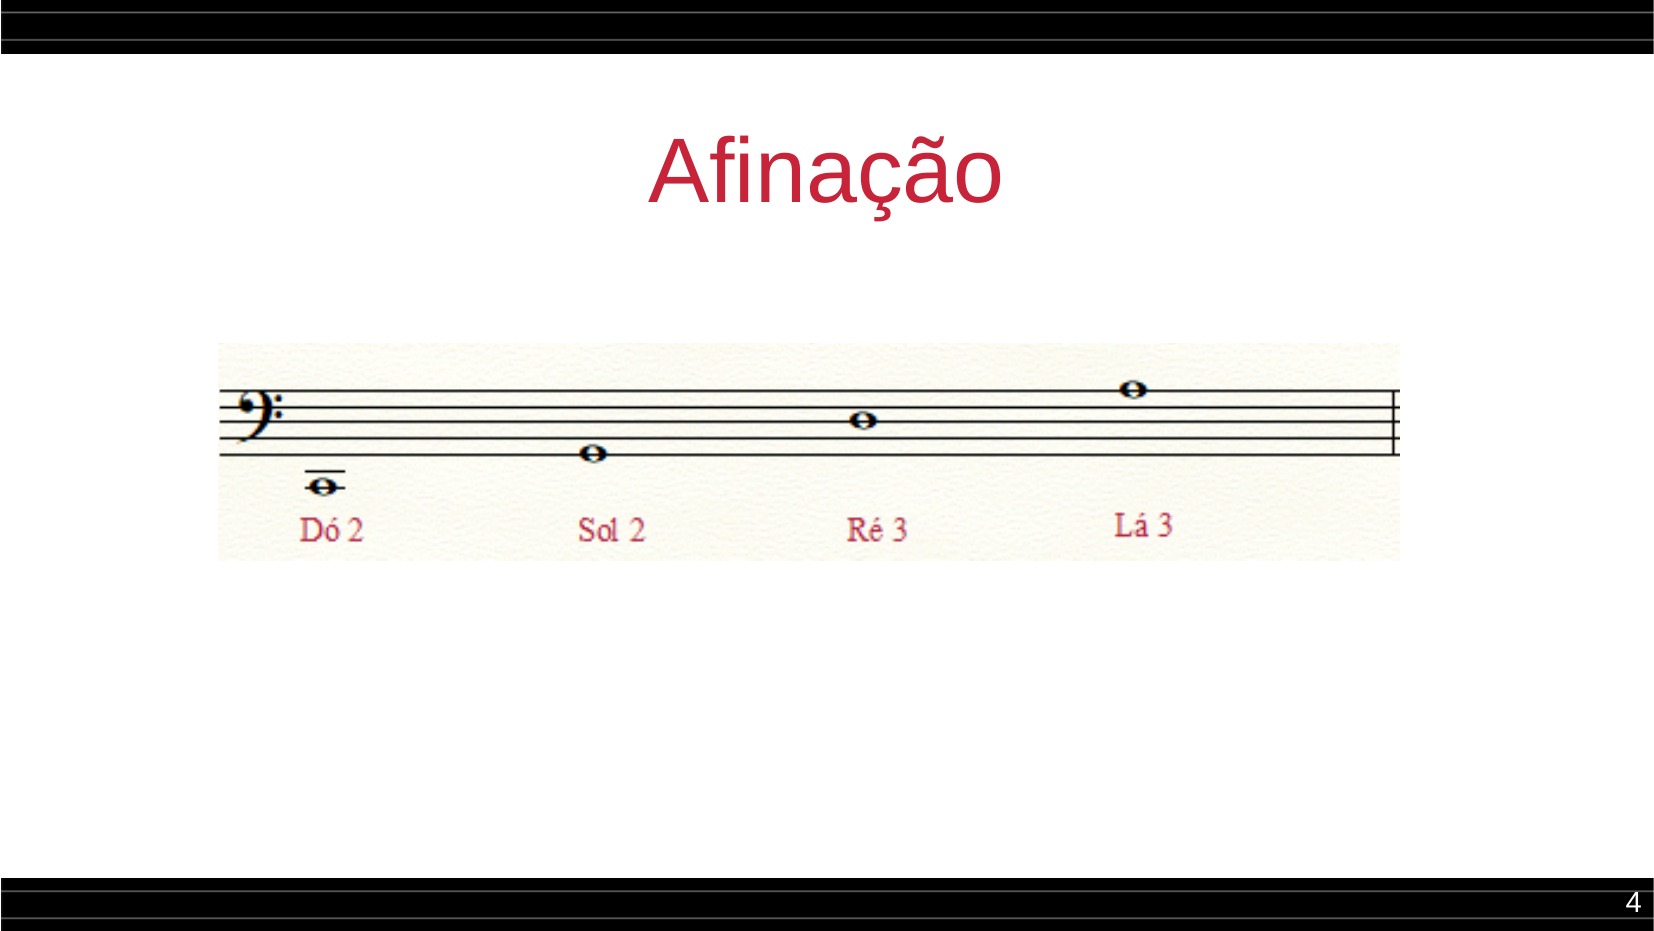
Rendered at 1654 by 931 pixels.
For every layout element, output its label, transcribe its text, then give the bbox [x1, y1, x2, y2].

title Afinação [82, 92, 1571, 249]
picture [1, 878, 1654, 931]
picture [218, 343, 1400, 562]
picture [1, 0, 1654, 54]
